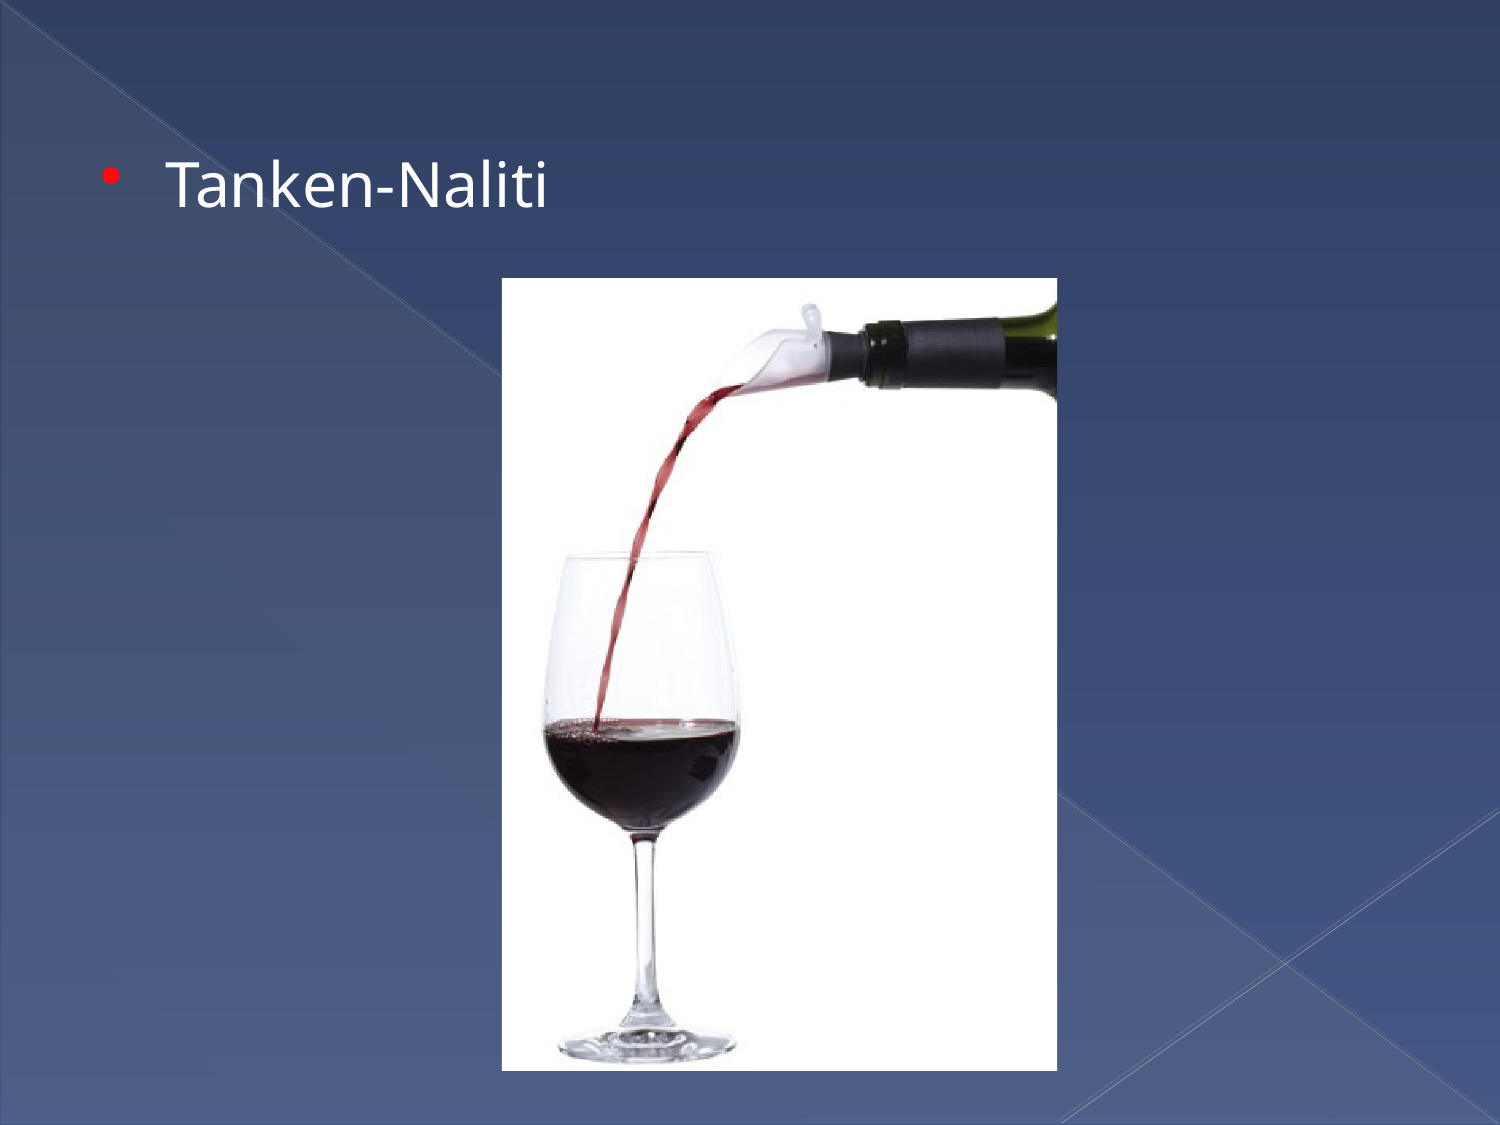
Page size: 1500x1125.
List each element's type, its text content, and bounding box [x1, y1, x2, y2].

list Tanken-Naliti [76, 137, 1427, 888]
picture [501, 278, 1058, 1071]
